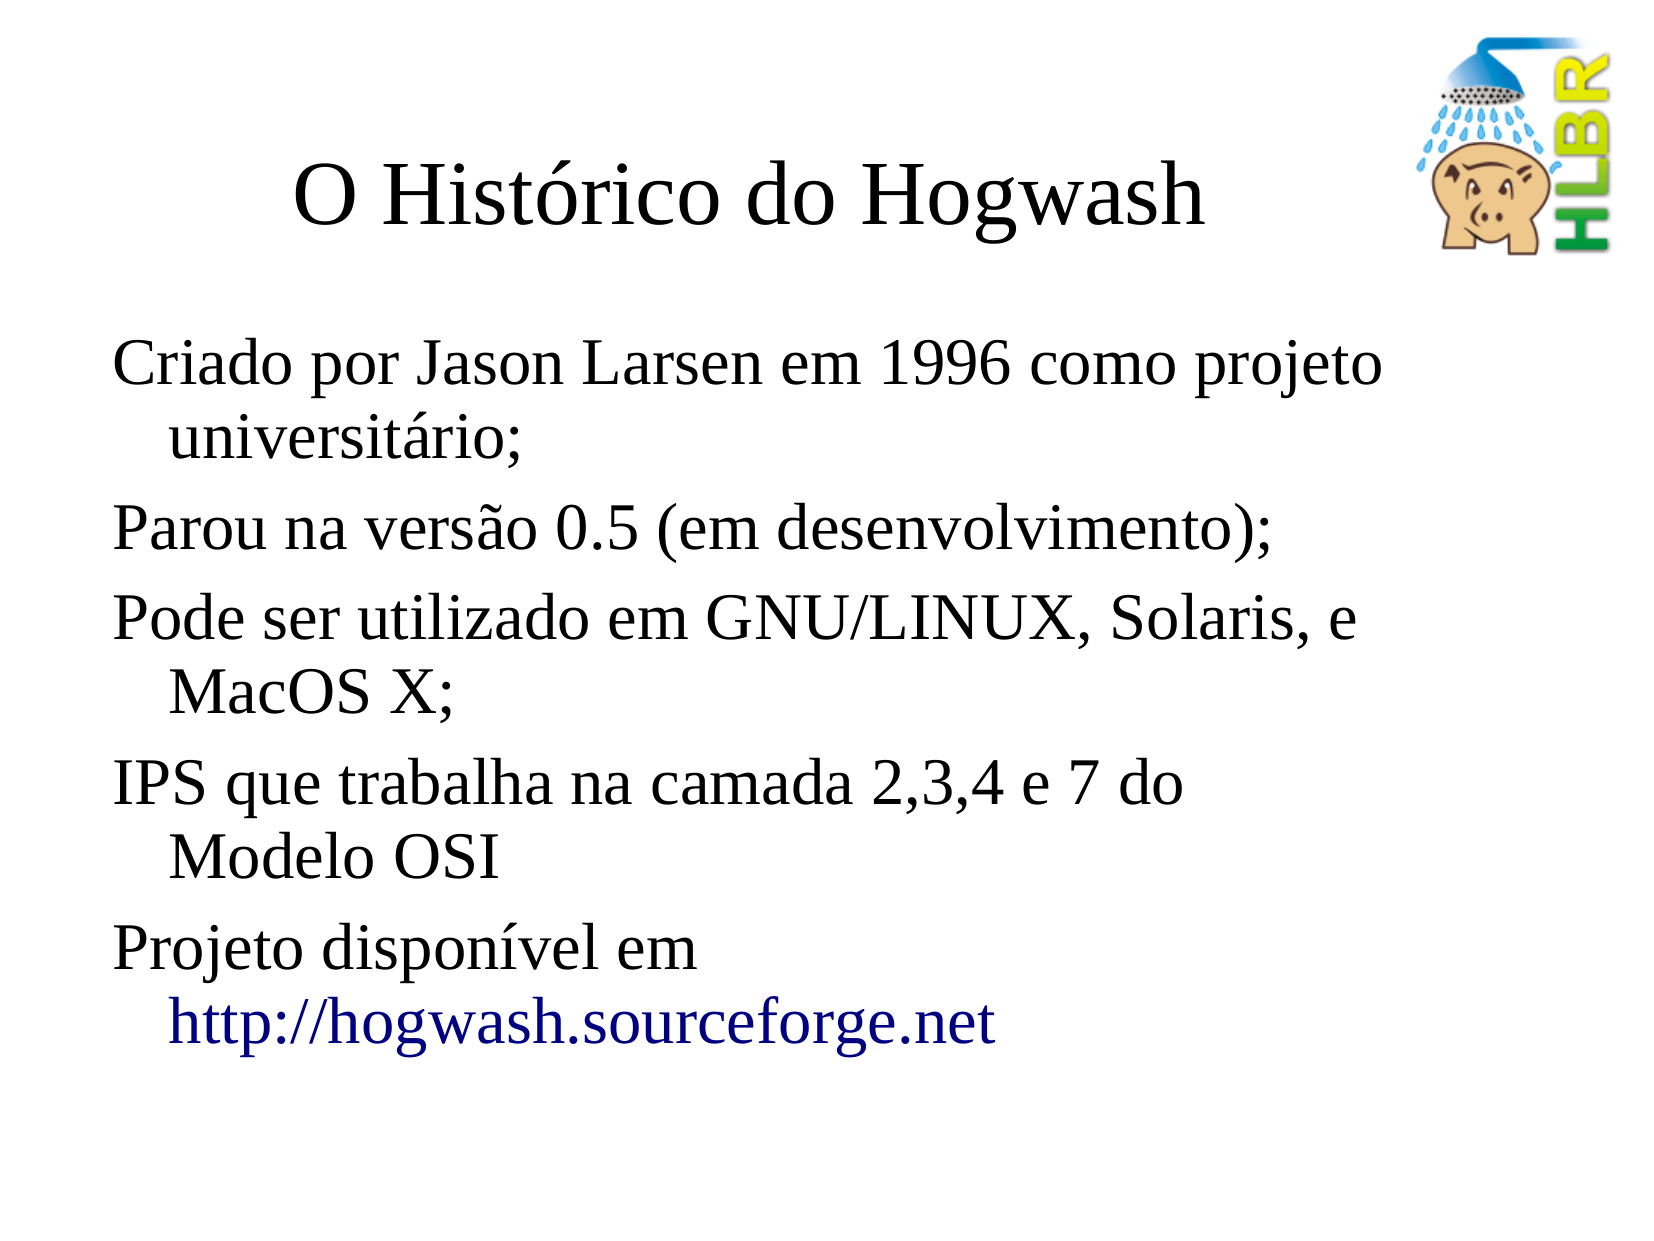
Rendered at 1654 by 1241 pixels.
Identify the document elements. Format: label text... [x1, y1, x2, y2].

title O Histórico do Hogwash [112, 76, 1388, 312]
picture [1416, 37, 1612, 260]
list Criado por Jason Larsen em 1996 como projeto universitário; Parou na versão 0.5 (em desenvolvimento); Pode ser utilizado em GNU/LINUX, Solaris, e MacOS X; IPS que trabalha na camada 2,3,4 e 7 do Modelo OSI Projeto disponível em http://hogwash.sourceforge.net [112, 324, 1388, 1059]
